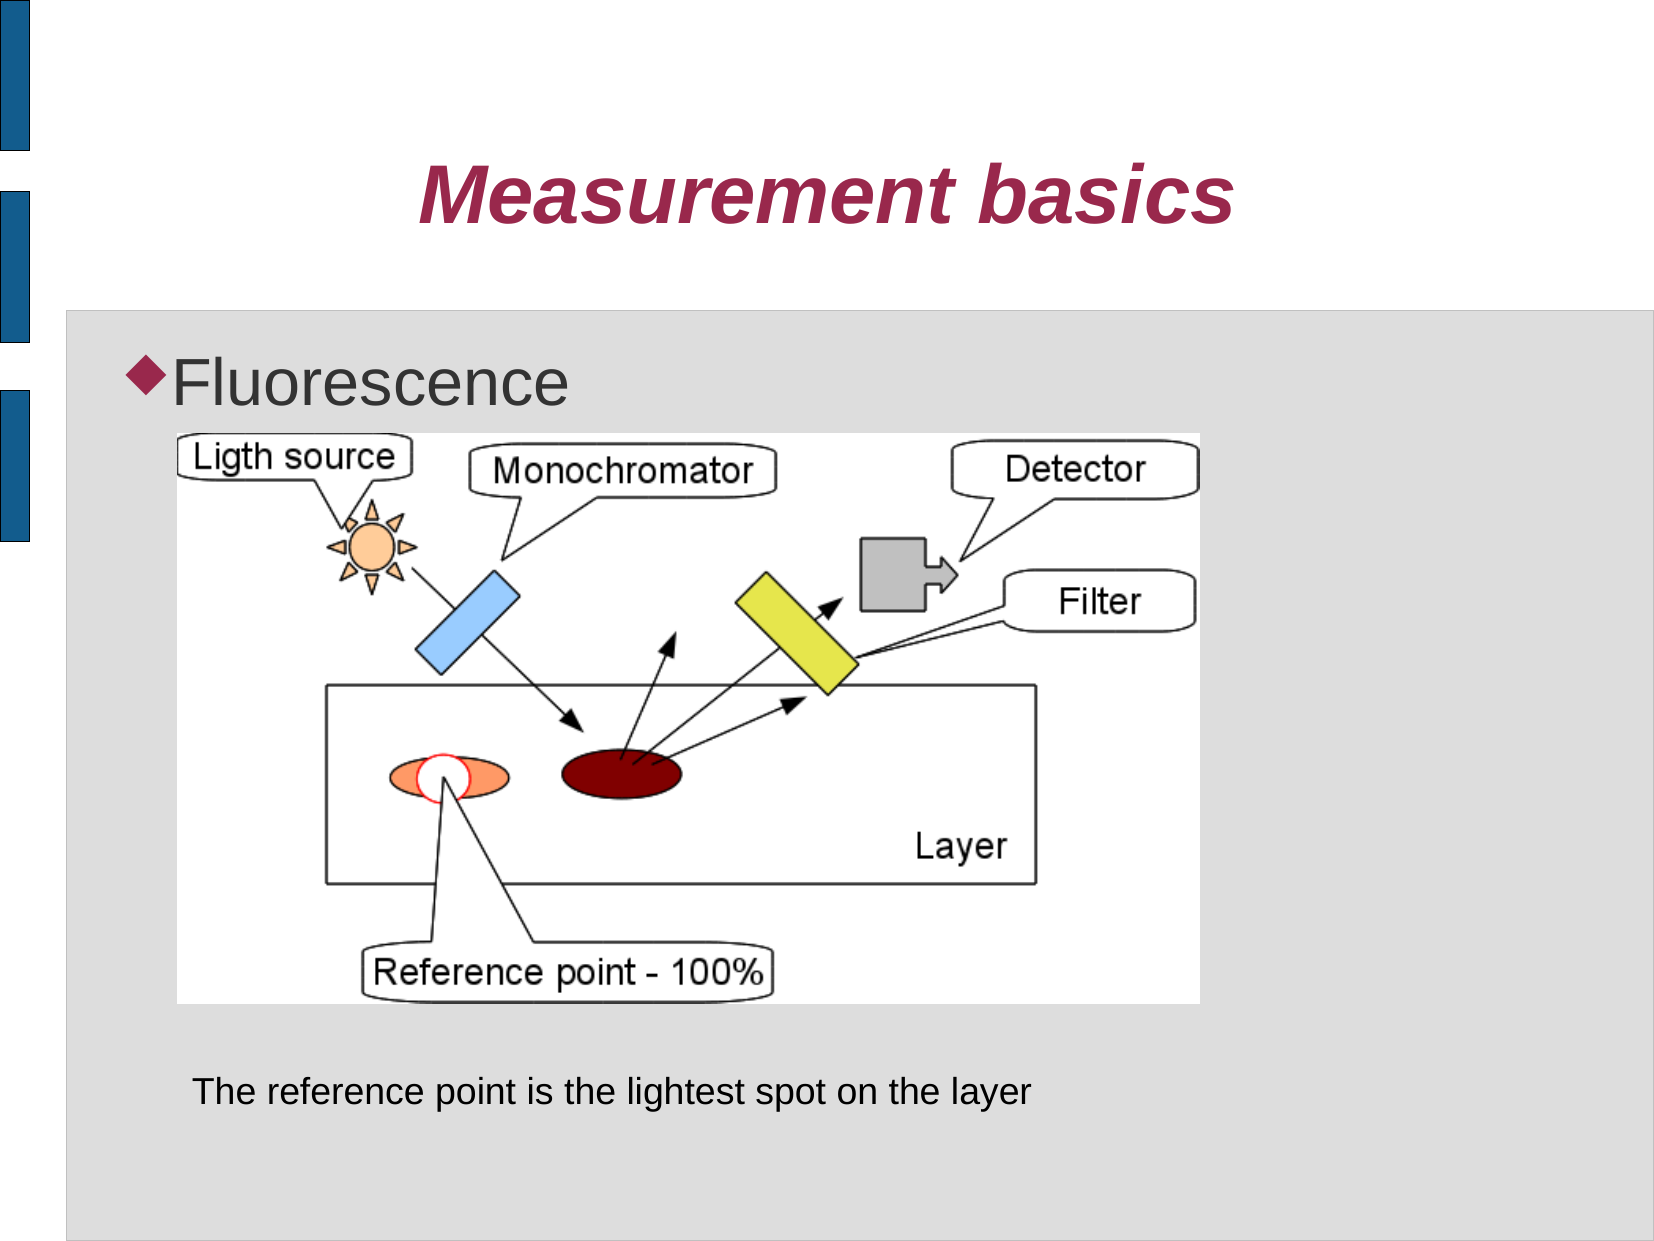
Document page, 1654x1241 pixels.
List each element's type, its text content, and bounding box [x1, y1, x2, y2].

text_box The reference point is the lightest spot on the layer [177, 1062, 1595, 1120]
picture [177, 433, 1200, 1004]
title Measurement basics [121, 98, 1534, 291]
list Fluorescence [121, 344, 1534, 1149]
